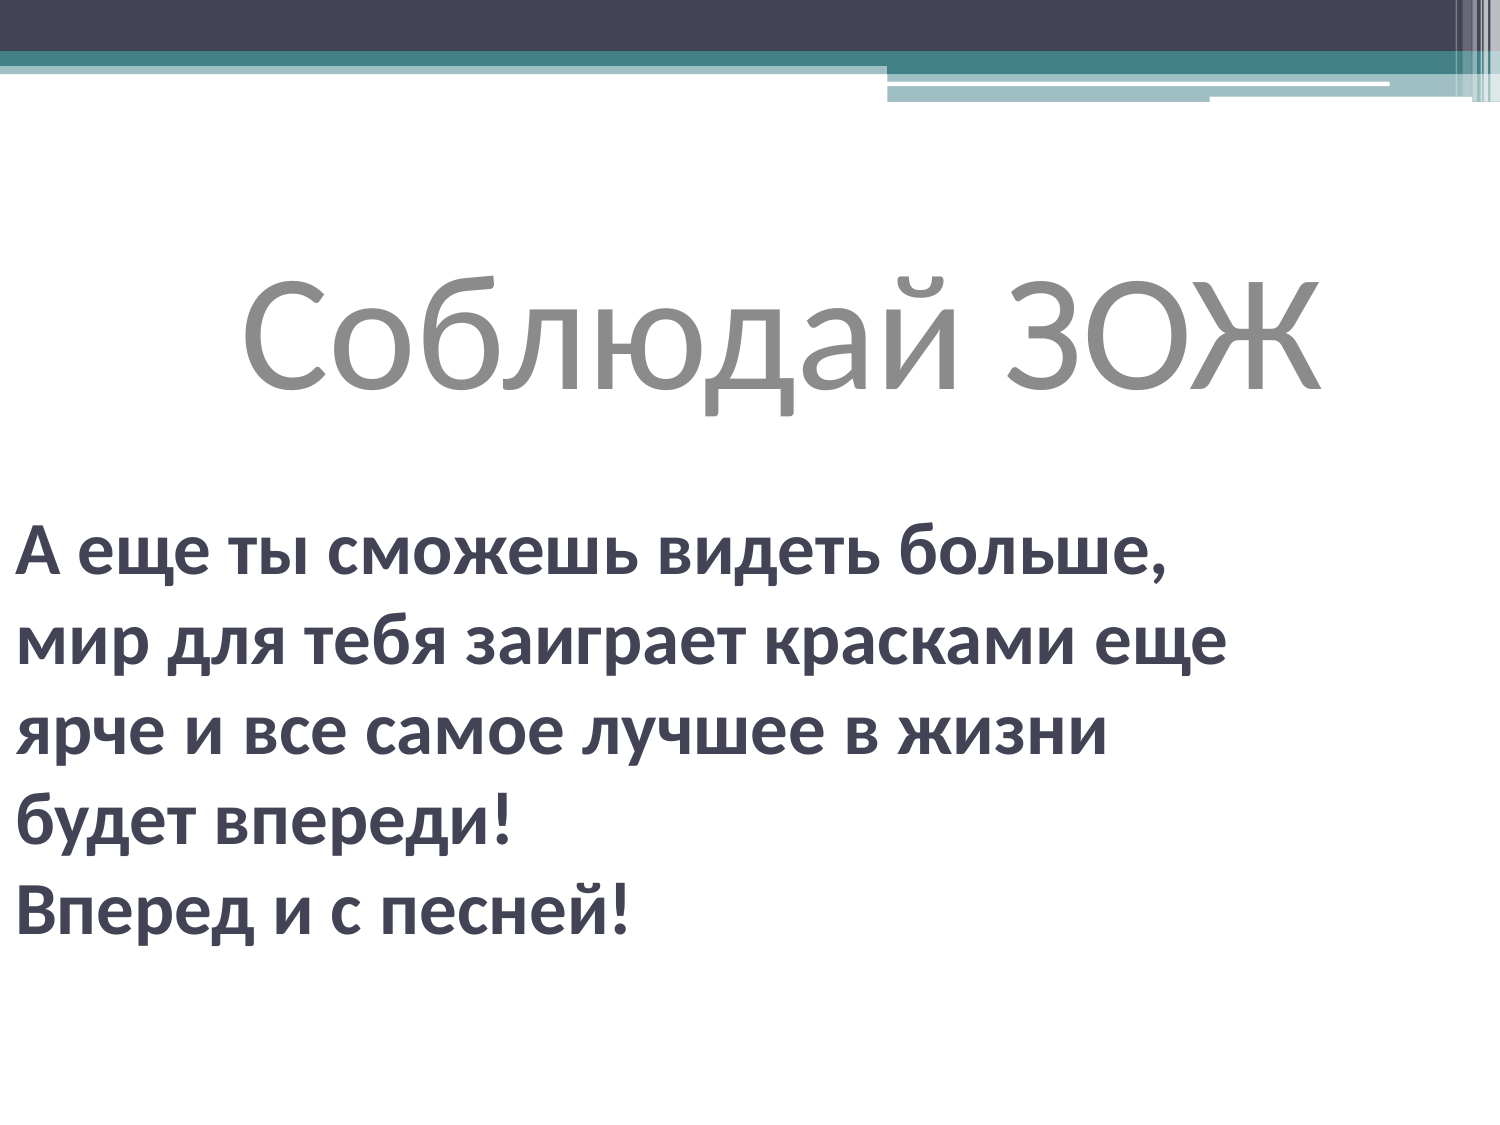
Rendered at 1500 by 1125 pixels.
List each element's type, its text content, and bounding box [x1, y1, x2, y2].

title А еще ты сможешь видеть больше, мир для тебя заиграет красками еще ярче и все самое лучшее в жизни будет впереди! Вперед и с песней! [0, 491, 1275, 716]
list Соблюдай ЗОЖ [225, 184, 1500, 431]
